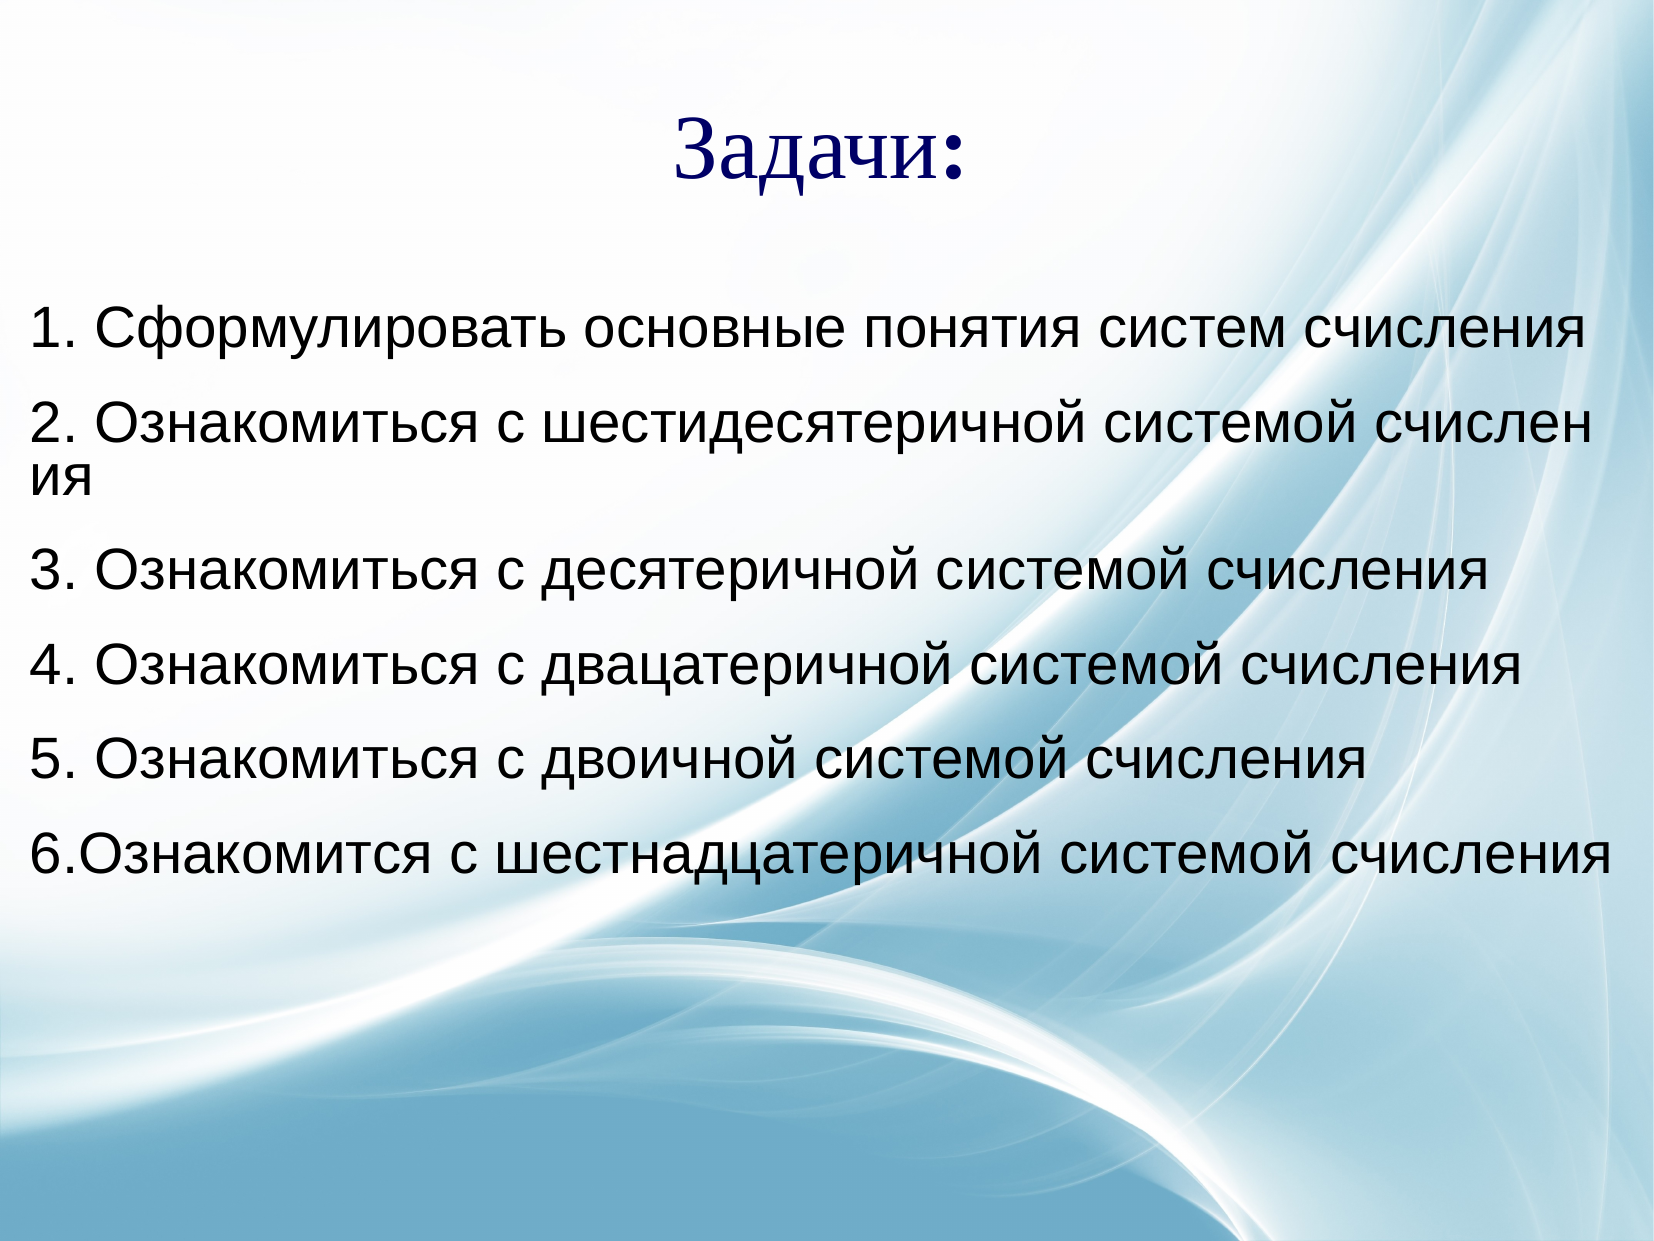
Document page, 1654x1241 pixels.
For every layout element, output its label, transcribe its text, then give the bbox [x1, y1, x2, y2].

title Задачи: [76, 43, 1565, 251]
list 1. Сформулировать основные понятия систем счисления 2. Ознакомиться с шестидесятеричной системой счисления 3. Ознакомиться с десятеричной системой счисления 4. Ознакомиться с двацатеричной системой счисления 5. Ознакомиться с двоичной системой счисления 6.Ознакомится с шестнадцатеричной системой счисления [29, 295, 1625, 945]
picture [0, 0, 1654, 1241]
